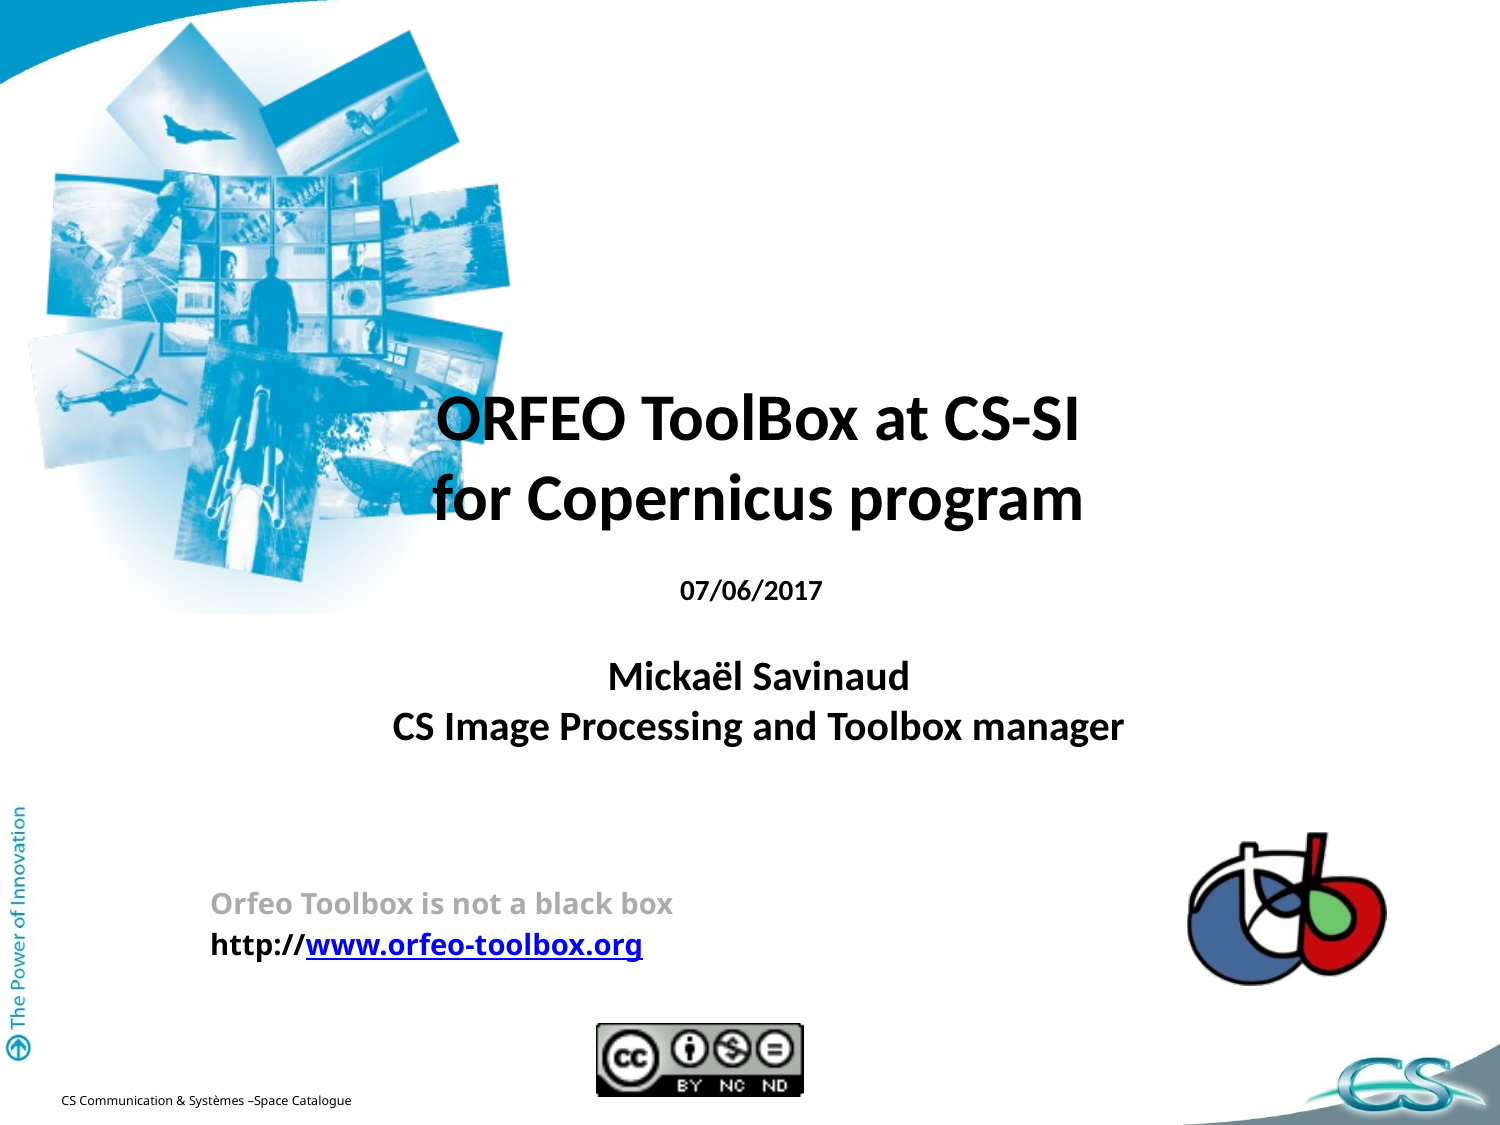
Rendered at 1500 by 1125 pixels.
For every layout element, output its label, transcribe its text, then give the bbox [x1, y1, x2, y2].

title ORFEO ToolBox at CS-SI for Copernicus program 07/06/2017 Mickaël Savinaud CS Image Processing and Toolbox manager [195, 243, 1323, 799]
picture [0, 0, 546, 614]
picture [596, 1023, 804, 1097]
picture [1183, 1020, 1500, 1125]
text_box Orfeo Toolbox is not a black box http://www.orfeo-toolbox.org [195, 878, 1339, 986]
picture [1, 792, 47, 1075]
picture [1187, 832, 1387, 986]
